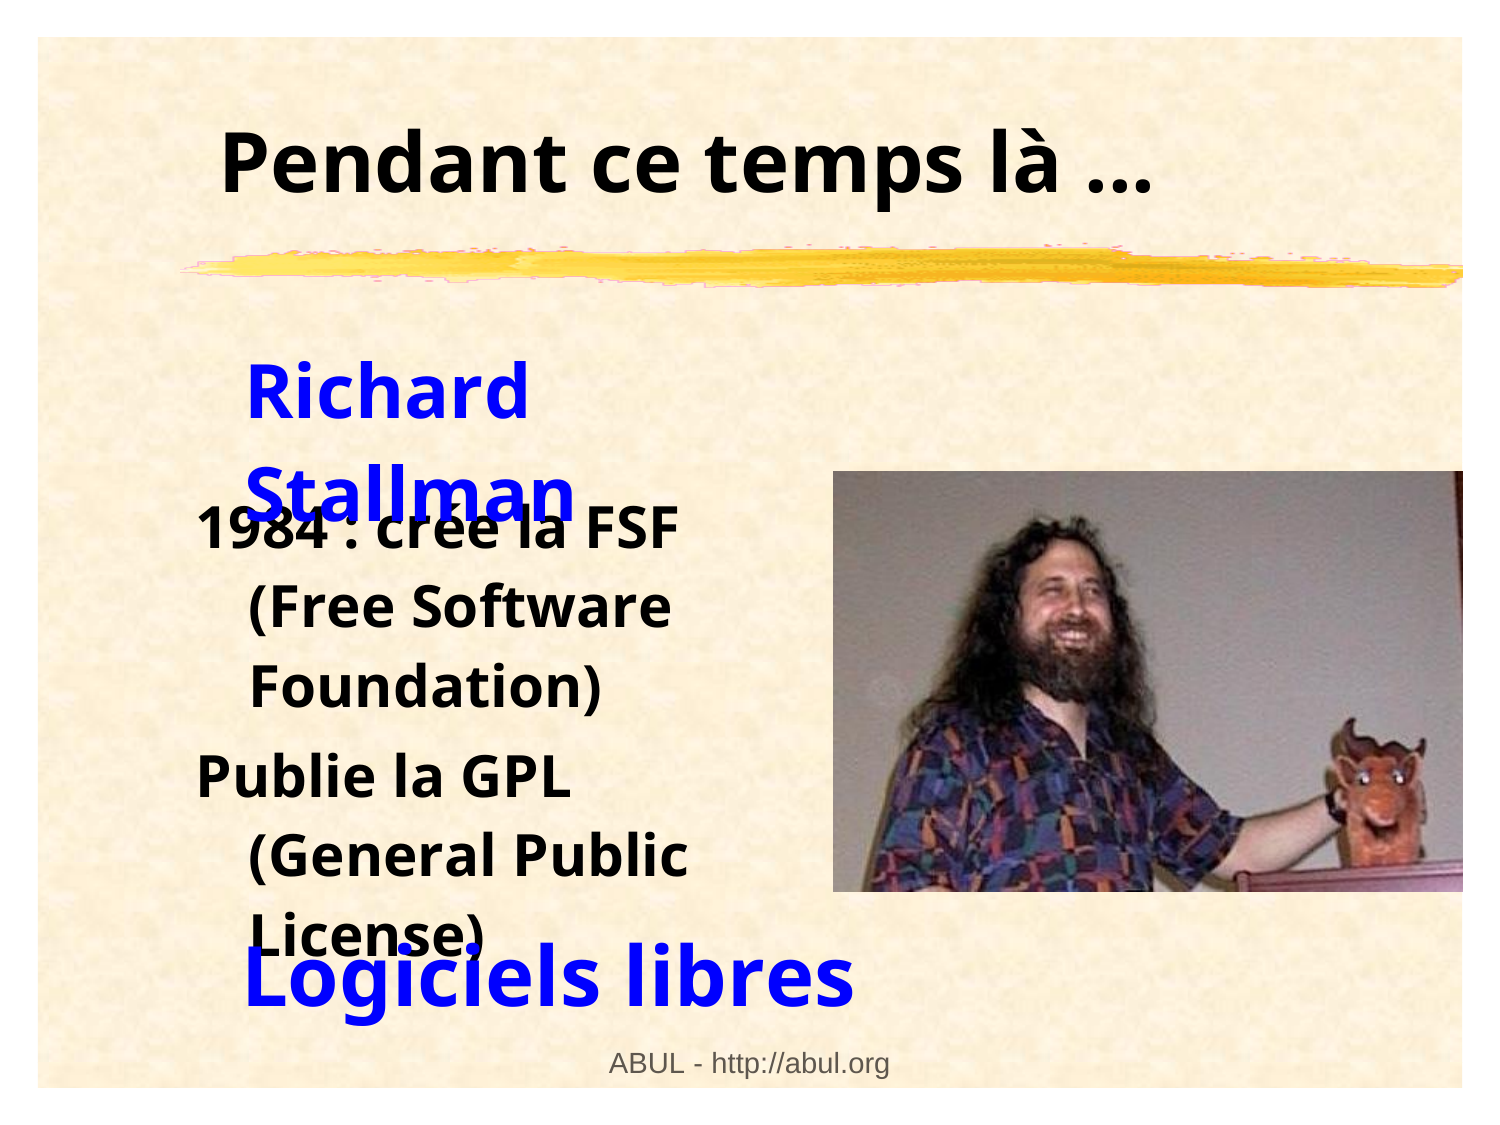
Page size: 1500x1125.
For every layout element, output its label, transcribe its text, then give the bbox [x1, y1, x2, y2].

text_box Logiciels libres [226, 909, 919, 1022]
list 1984 : crée la FSF (Free Software Foundation) Publie la GPL (General Public License) [163, 478, 849, 914]
title Pendant ce temps là ... [203, 72, 1439, 248]
text_box Richard Stallman [229, 331, 879, 435]
picture [37, 37, 1463, 1088]
